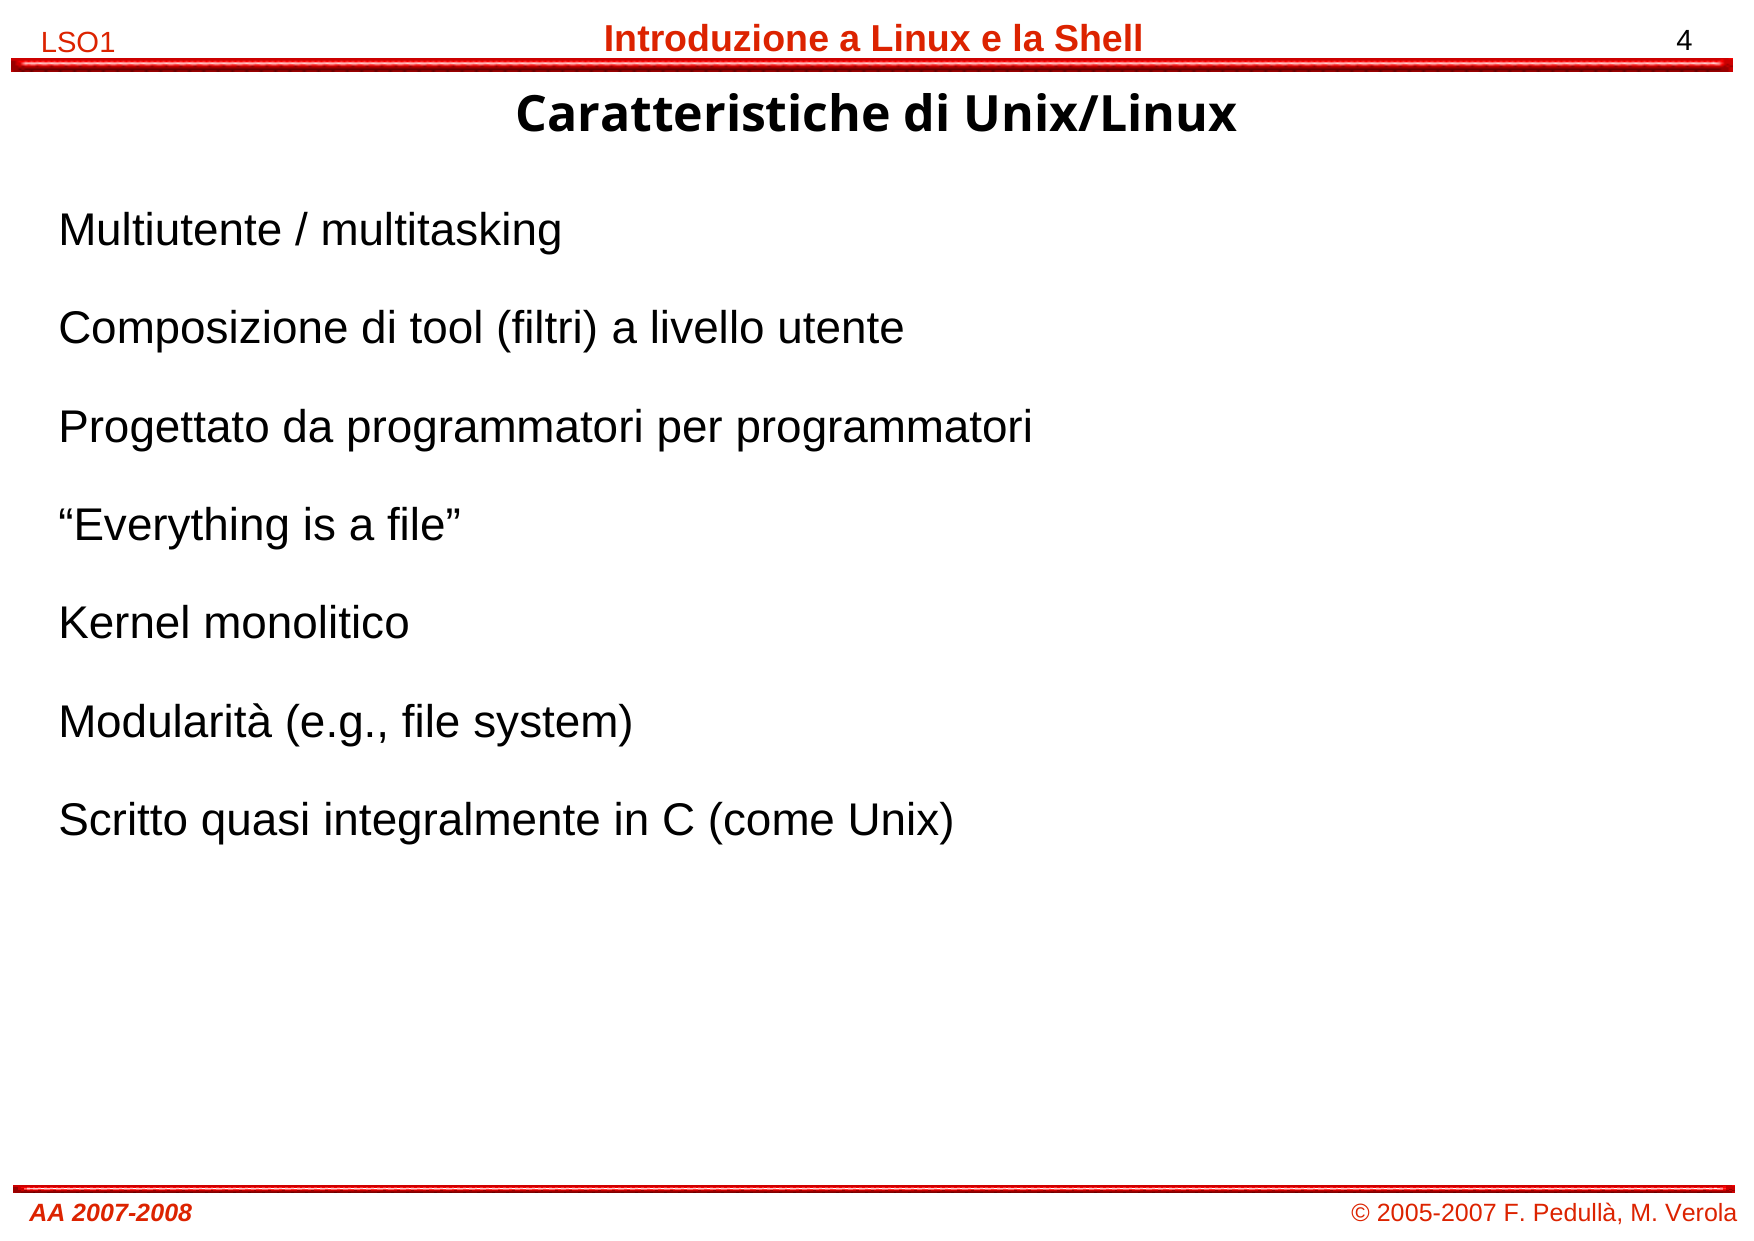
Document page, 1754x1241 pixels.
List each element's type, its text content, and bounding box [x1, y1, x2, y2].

picture [11, 58, 1733, 72]
list Multiutente / multitasking Composizione di tool (filtri) a livello utente Progettato da programmatori per programmatori “Everything is a file” Kernel monolitico Modularità (e.g., file system) Scritto quasi integralmente in C (come Unix) [58, 200, 1696, 1140]
title Caratteristiche di Unix/Linux [40, 66, 1714, 162]
picture [13, 1185, 1735, 1193]
